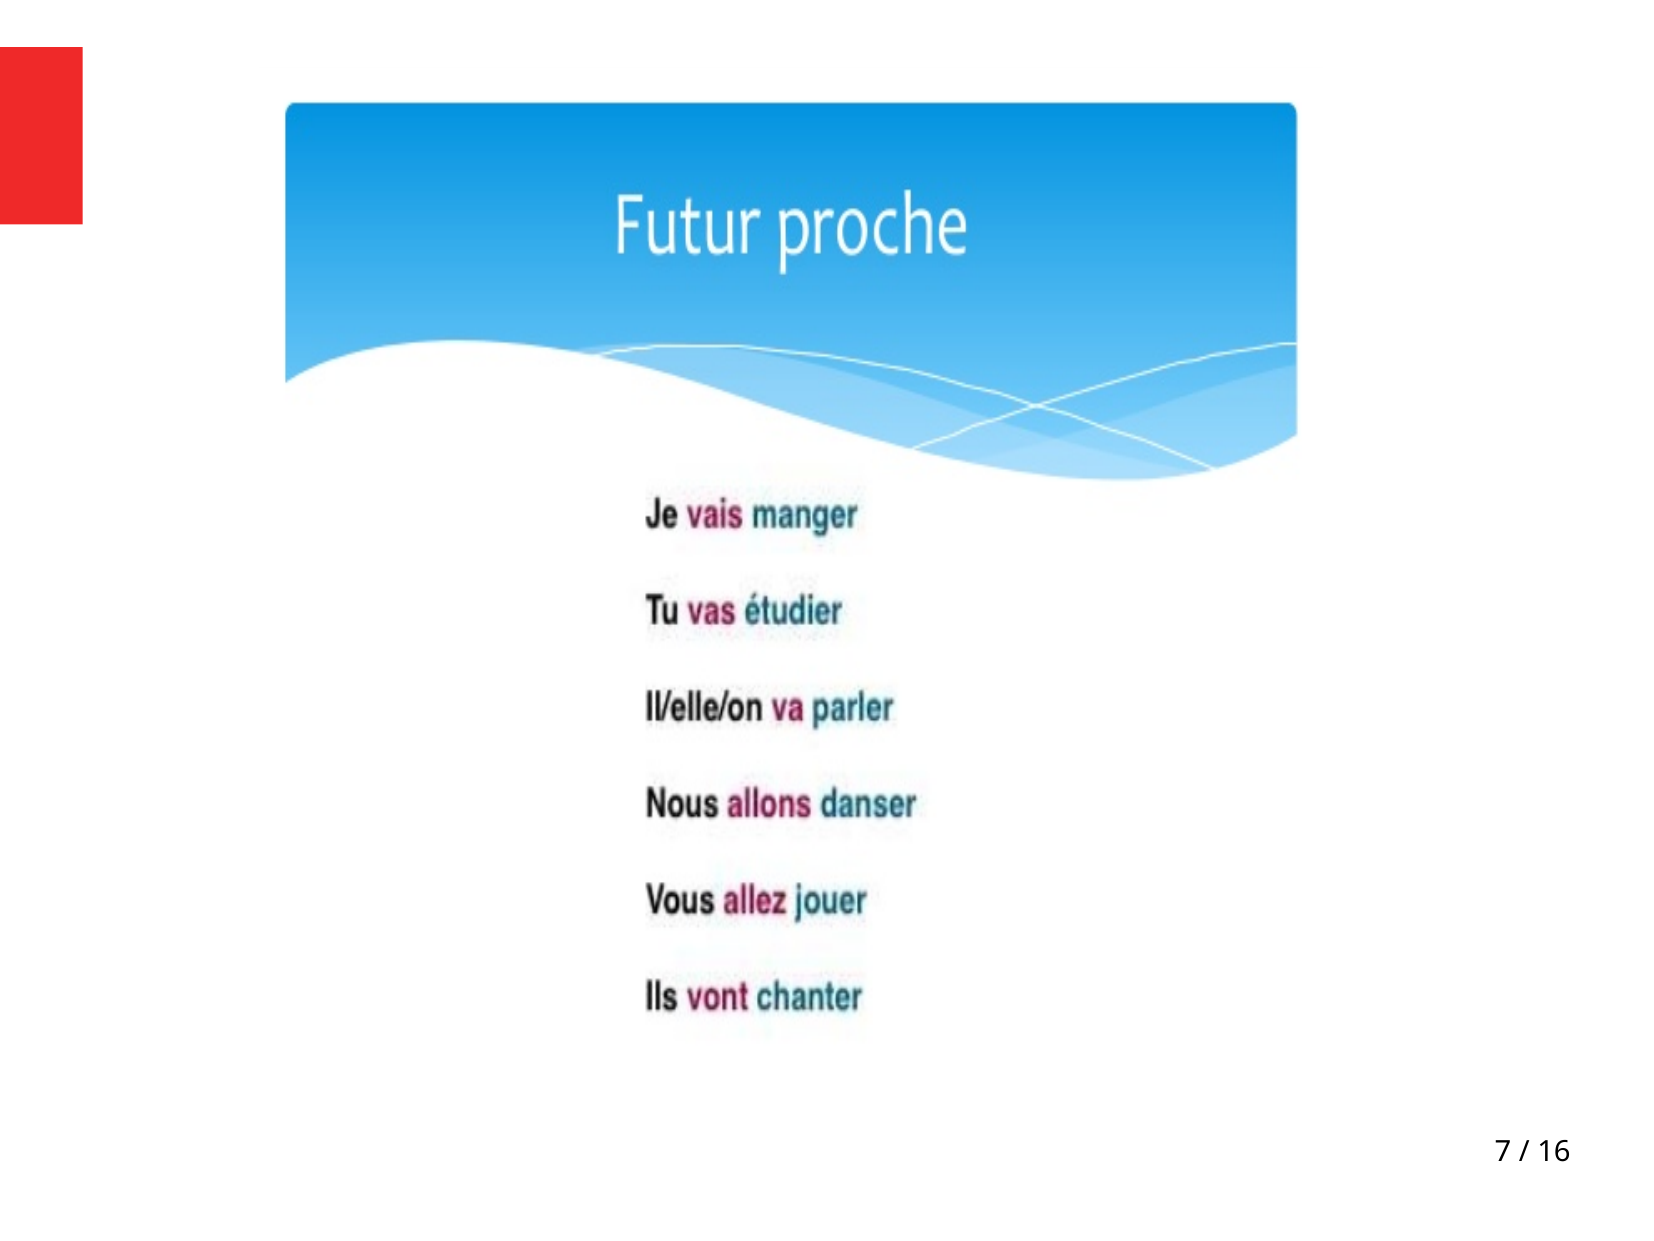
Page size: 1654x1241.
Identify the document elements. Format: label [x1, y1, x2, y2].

picture [259, 66, 1323, 1191]
